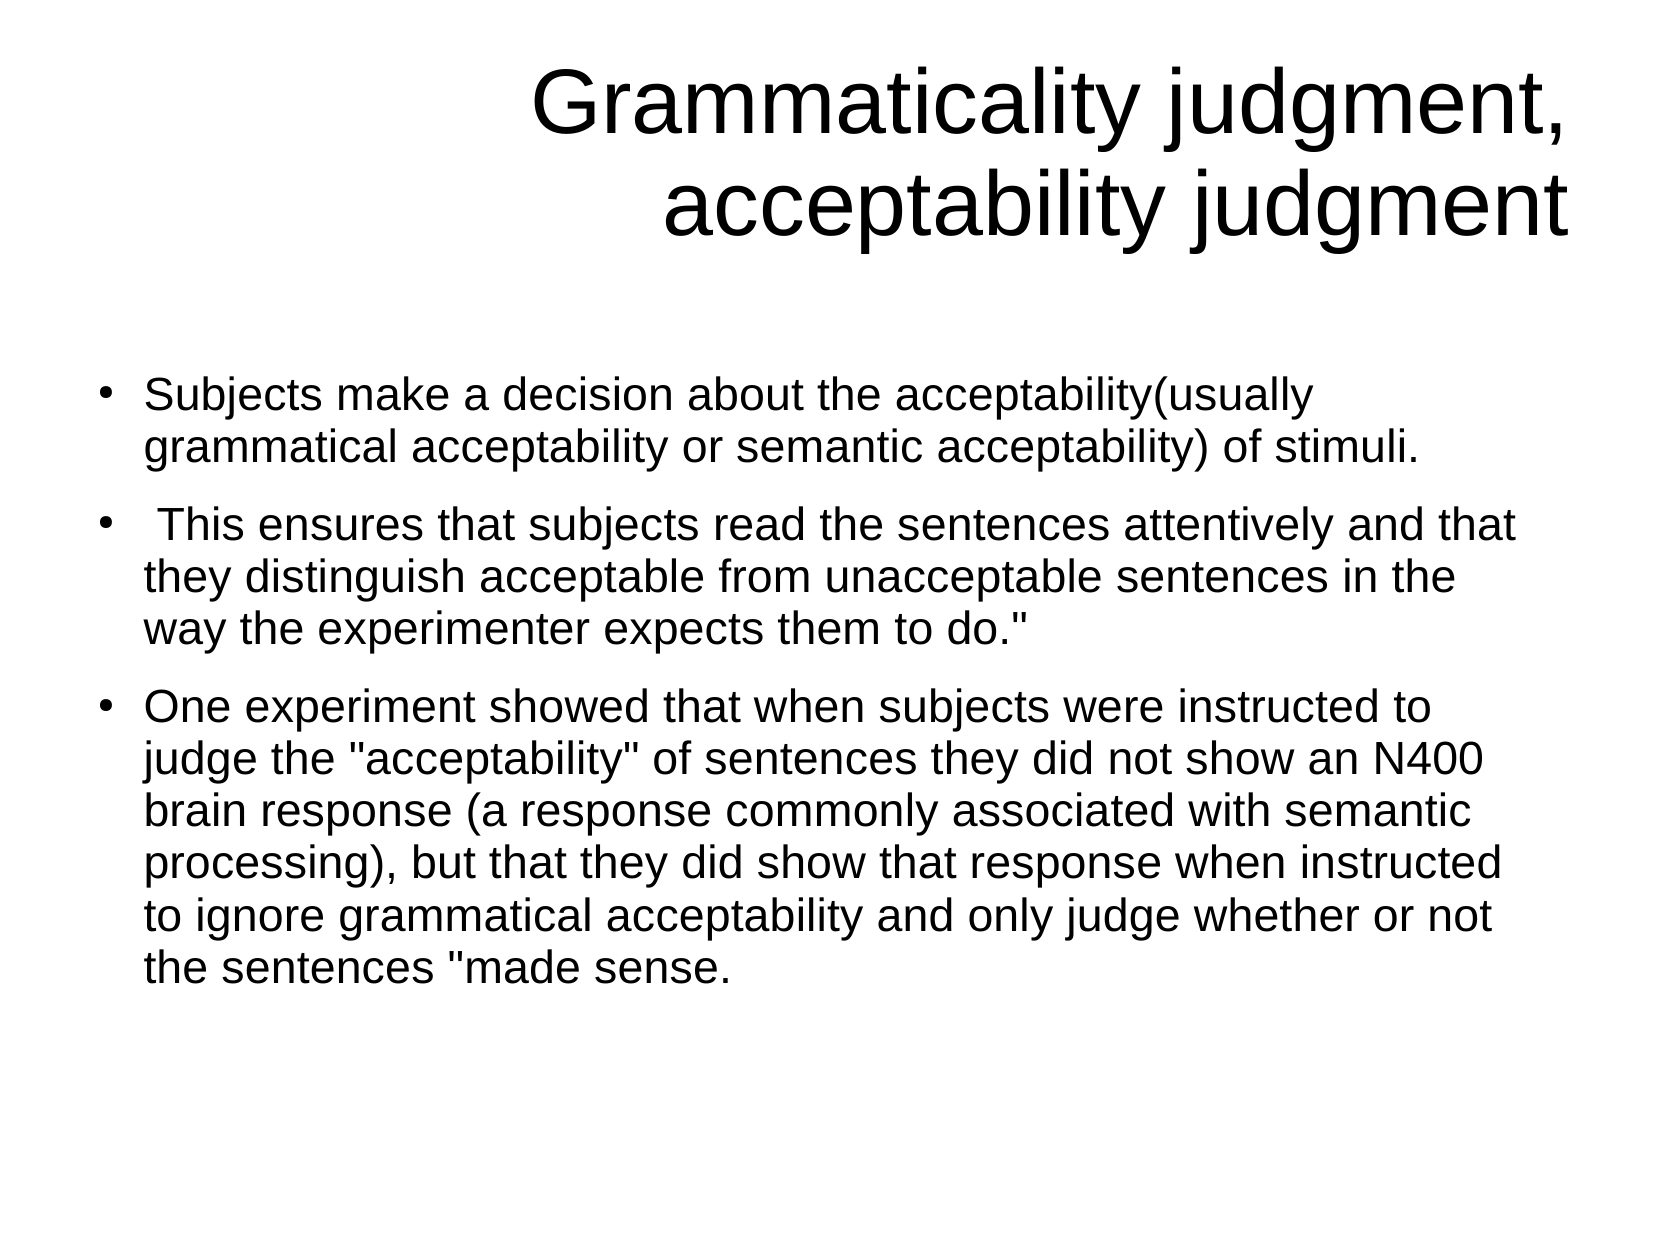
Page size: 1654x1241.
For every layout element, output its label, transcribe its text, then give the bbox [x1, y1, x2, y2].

list Subjects make a decision about the acceptability(usually grammatical acceptability or semantic acceptability) of stimuli. This ensures that subjects read the sentences attentively and that they distinguish acceptable from unacceptable sentences in the way the experimenter expects them to do." One experiment showed that when subjects were instructed to judge the "acceptability" of sentences they did not show an N400 brain response (a response commonly associated with semantic processing), but that they did show that response when instructed to ignore grammatical acceptability and only judge whether or not the sentences "made sense. [82, 290, 1538, 1010]
title Grammaticality judgment, acceptability judgment [82, 49, 1571, 257]
